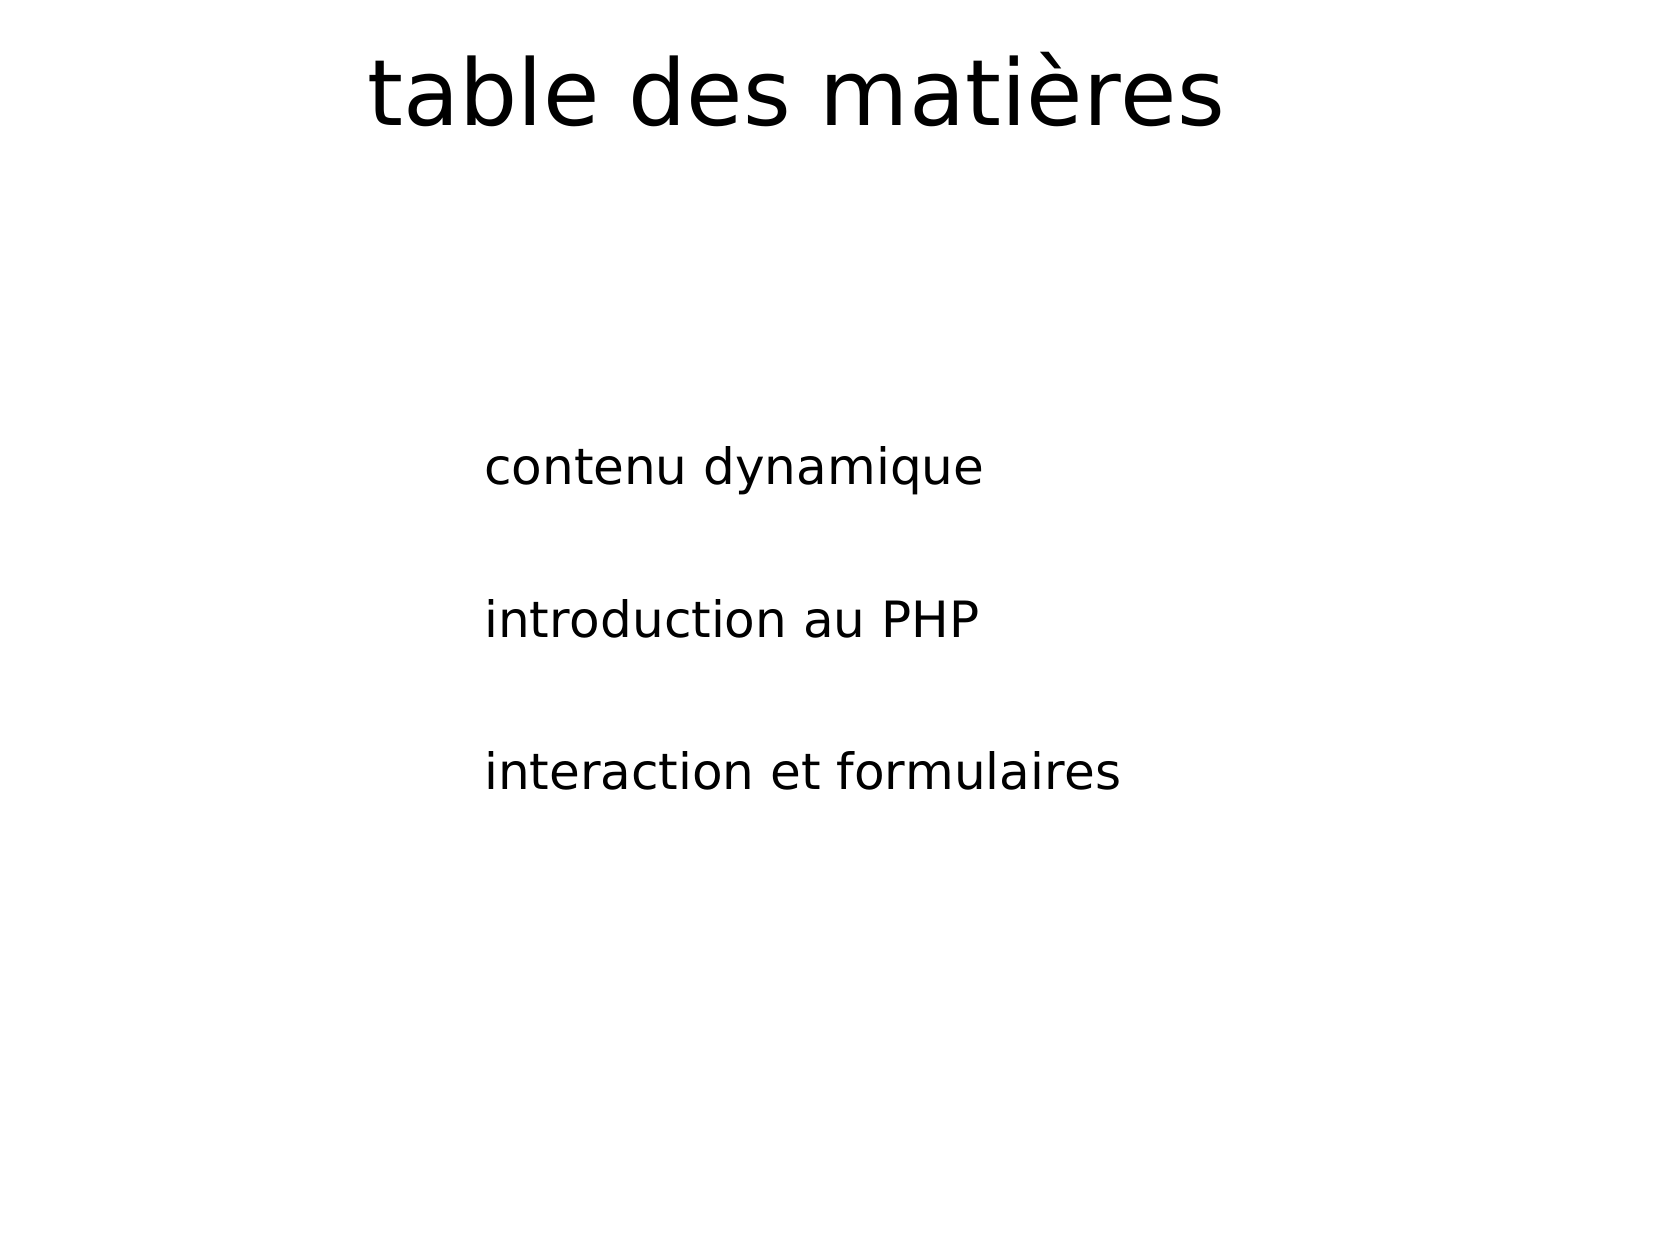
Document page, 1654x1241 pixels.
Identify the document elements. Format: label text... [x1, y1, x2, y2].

title table des matières [106, 30, 1488, 156]
text_box contenu dynamique introduction au PHP interaction et formulaires [468, 437, 1340, 1019]
